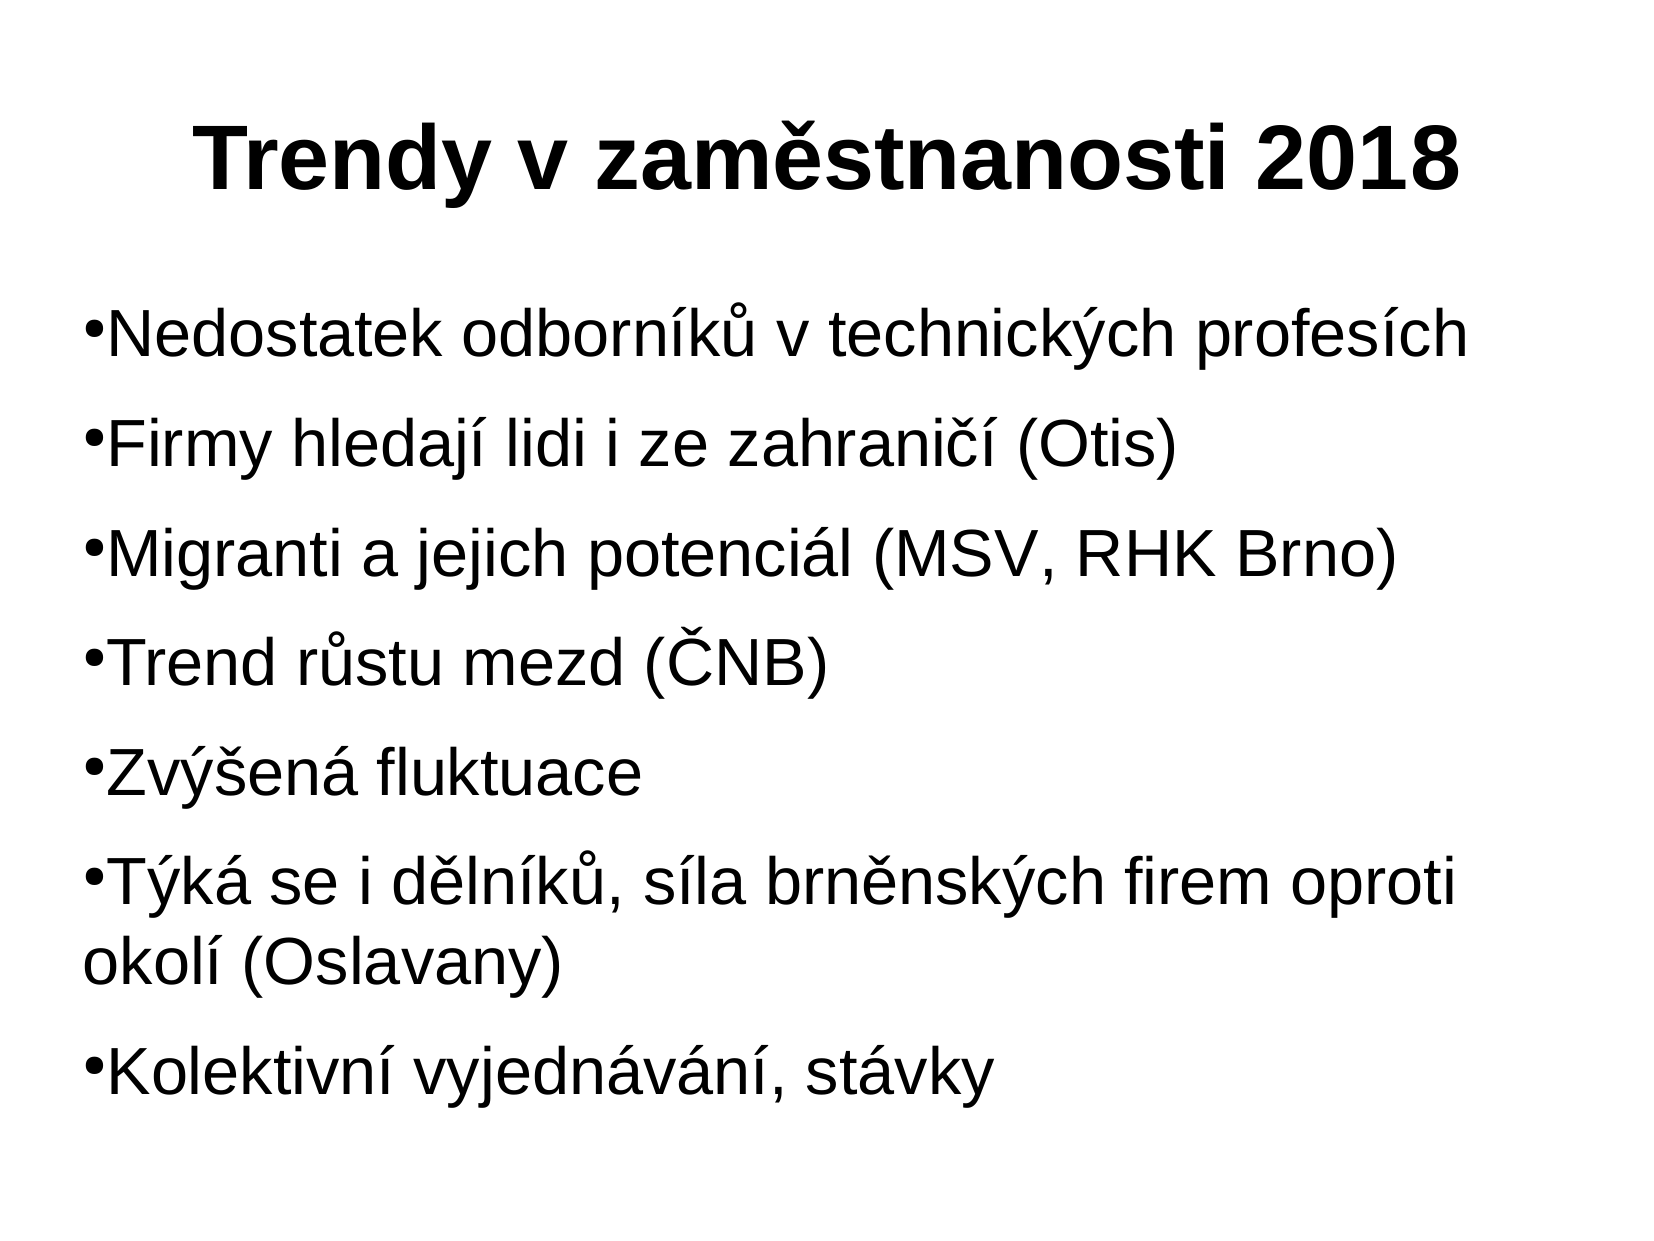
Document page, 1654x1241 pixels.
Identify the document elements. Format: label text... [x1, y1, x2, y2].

title Trendy v zaměstnanosti 2018 [82, 49, 1571, 257]
list Nedostatek odborníků v technických profesích Firmy hledají lidi i ze zahraničí (Otis) Migranti a jejich potenciál (MSV, RHK Brno) Trend růstu mezd (ČNB) Zvýšená fluktuace Týká se i dělníků, síla brněnských firem oproti okolí (Oslavany) Kolektivní vyjednávání, stávky [82, 290, 1571, 1109]
